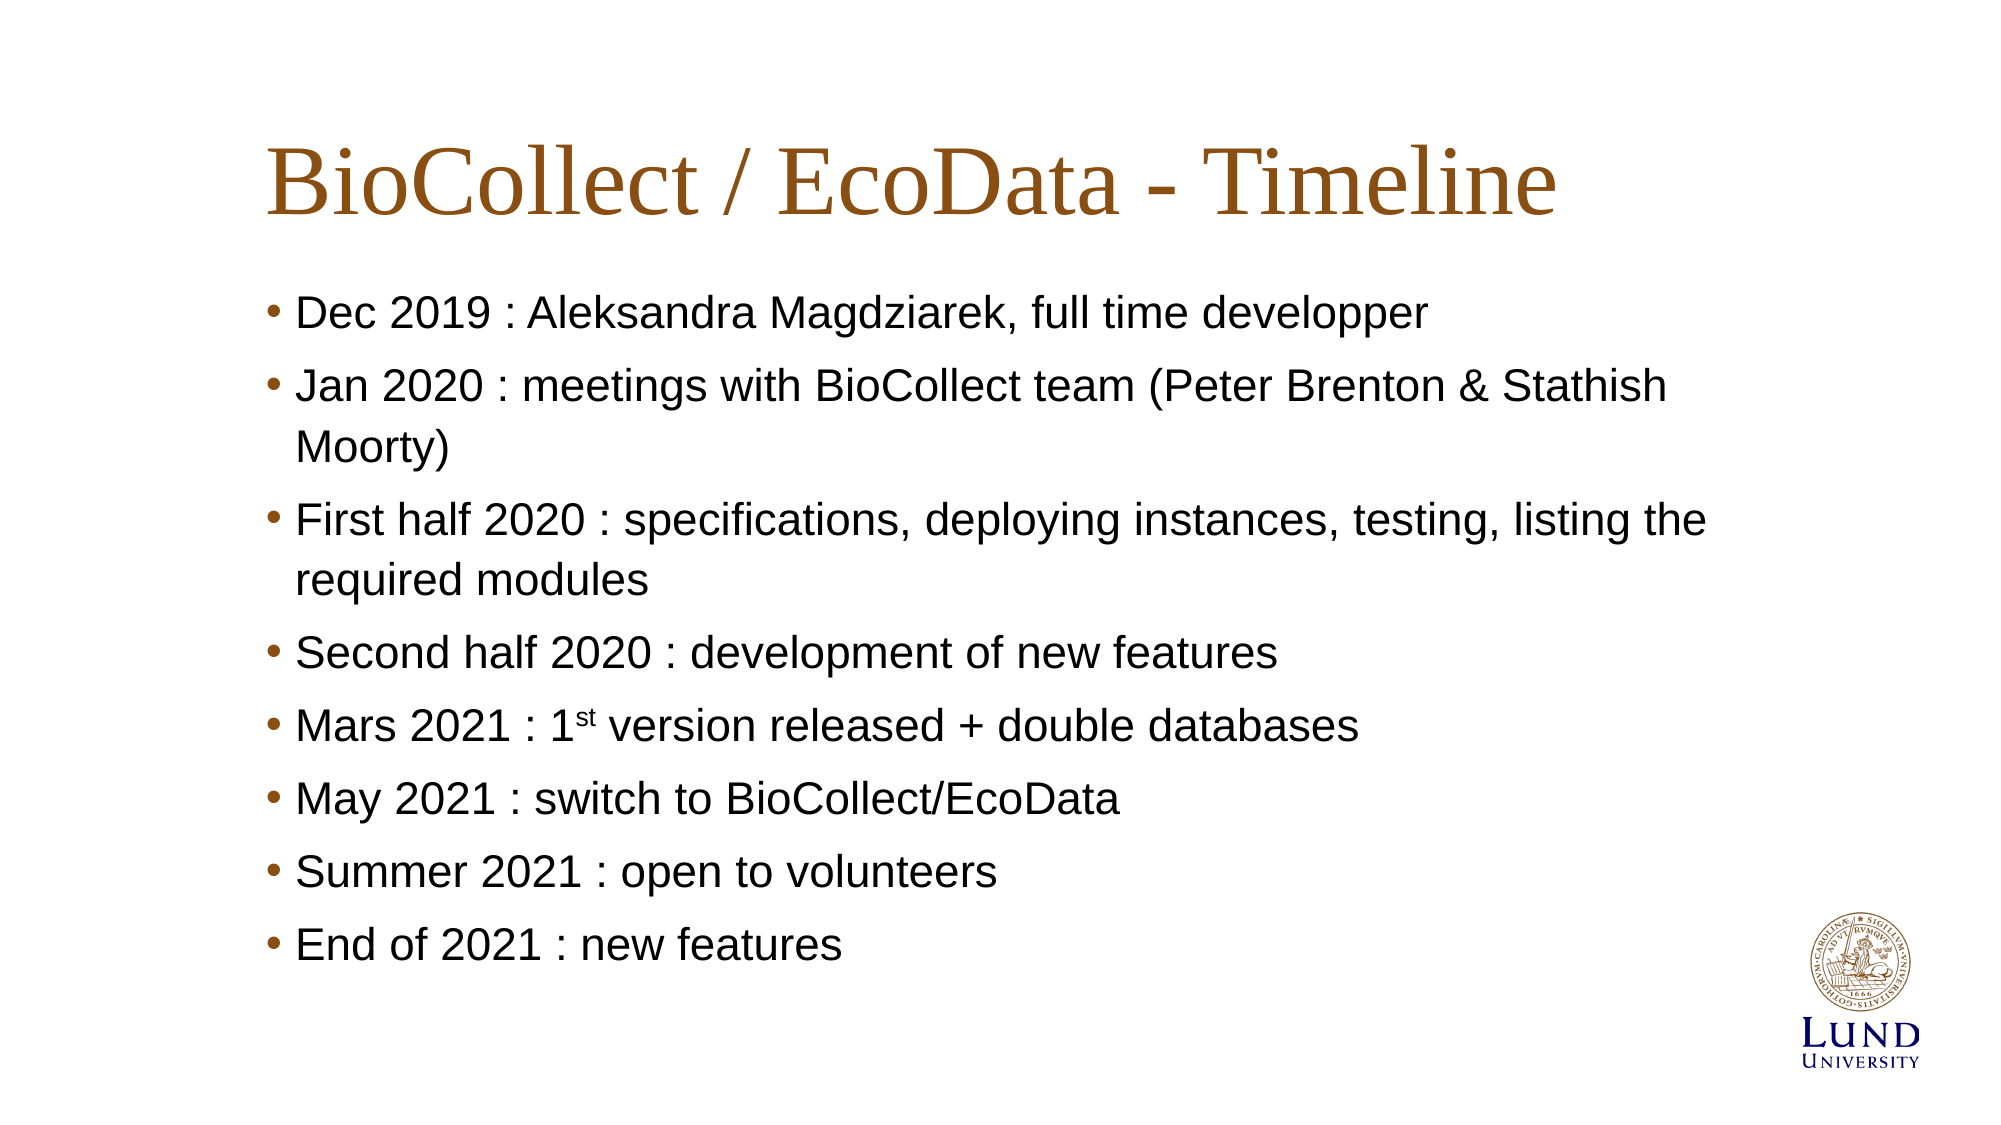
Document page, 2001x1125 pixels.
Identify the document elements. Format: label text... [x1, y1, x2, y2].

title BioCollect / EcoData - Timeline [265, 94, 1713, 210]
list Dec 2019 : Aleksandra Magdziarek, full time developper Jan 2020 : meetings with BioCollect team (Peter Brenton & Stathish Moorty) First half 2020 : specifications, deploying instances, testing, listing the required modules Second half 2020 : development of new features Mars 2021 : 1st version released + double databases May 2021 : switch to BioCollect/EcoData Summer 2021 : open to volunteers End of 2021 : new features [265, 210, 1713, 1066]
